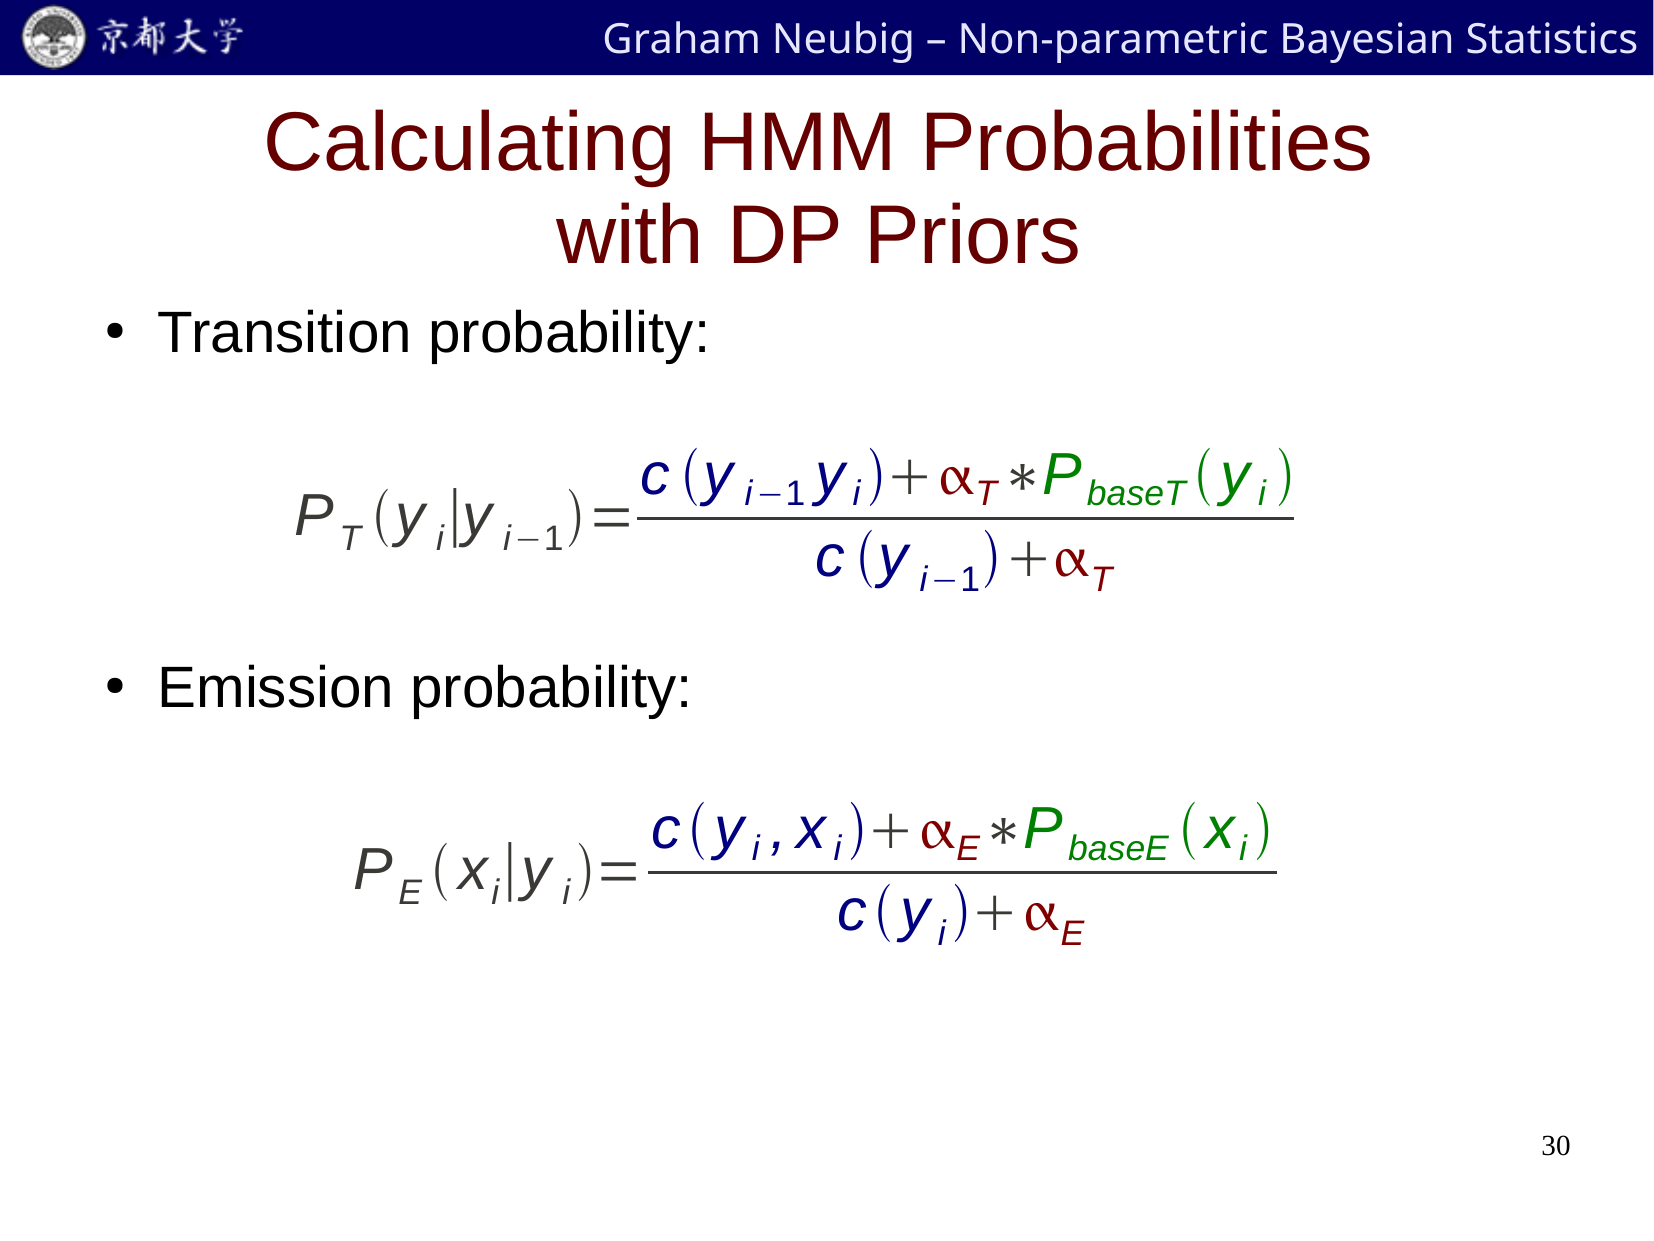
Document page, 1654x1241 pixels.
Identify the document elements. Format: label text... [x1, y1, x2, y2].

picture [0, 0, 247, 70]
list Transition probability: Emission probability: [86, 300, 1576, 1104]
chart [279, 438, 1313, 601]
title Calculating HMM Probabilities with DP Priors [75, 95, 1564, 282]
chart [338, 793, 1294, 955]
